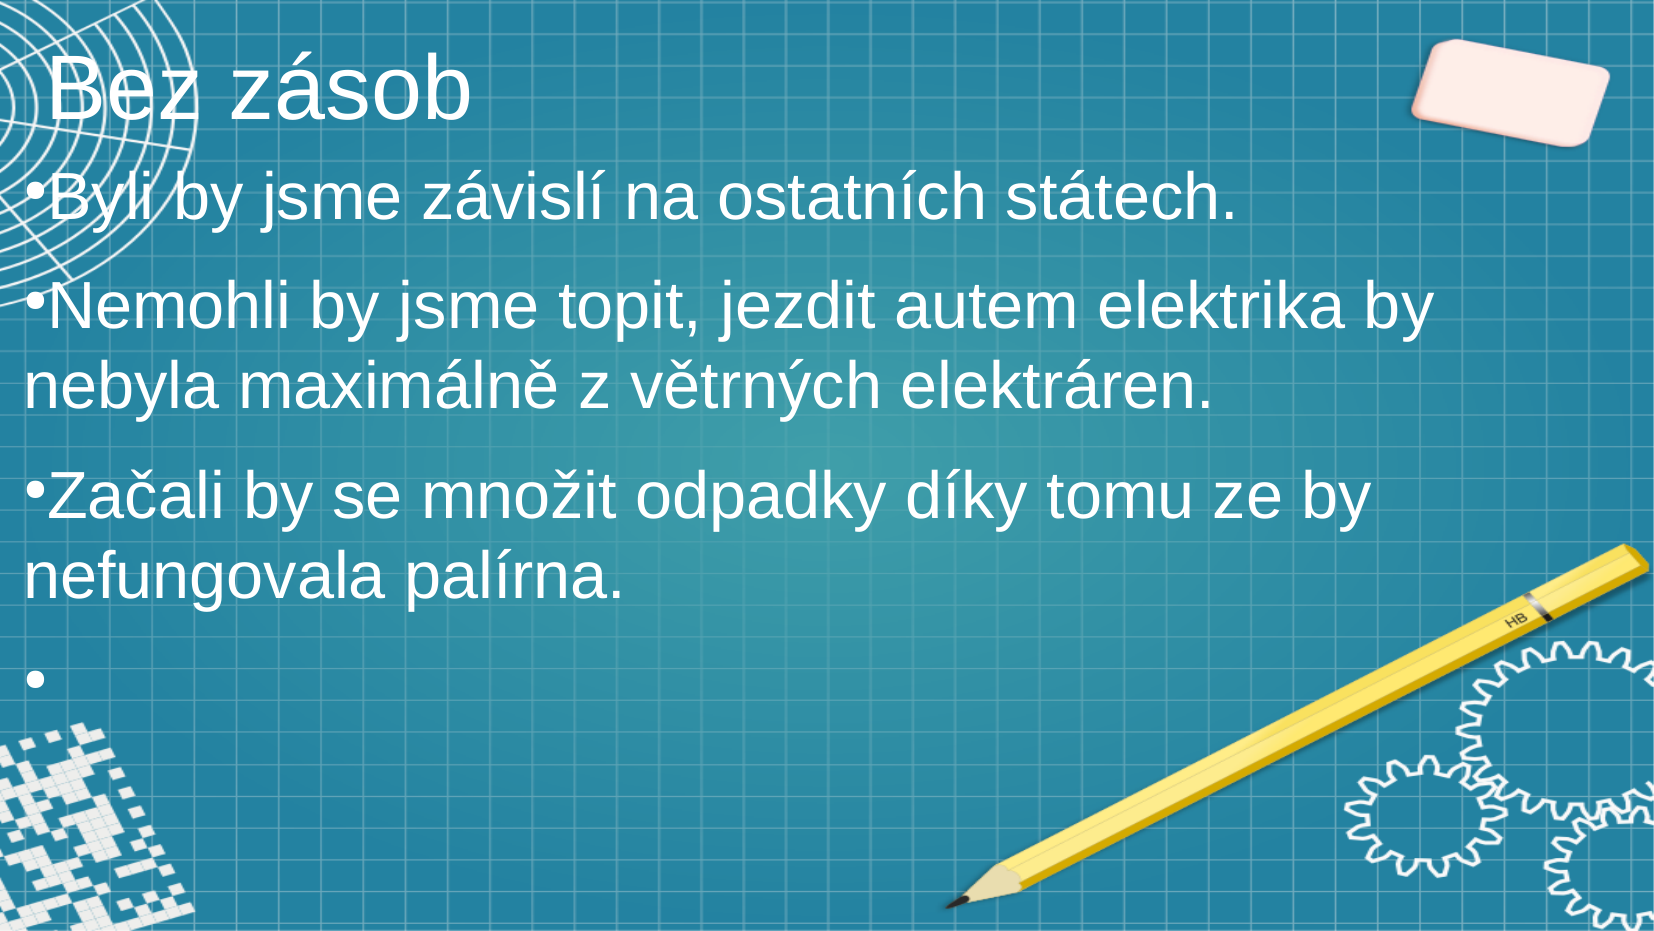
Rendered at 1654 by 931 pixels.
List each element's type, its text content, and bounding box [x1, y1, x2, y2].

list Byli by jsme závislí na ostatních státech. Nemohli by jsme topit, jezdit autem elektrika by nebyla maximálně z větrných elektráren. Začali by se množit odpadky díky tomu ze by nefungovala palírna. [23, 152, 1512, 931]
title Bez zásob [0, 0, 1004, 189]
